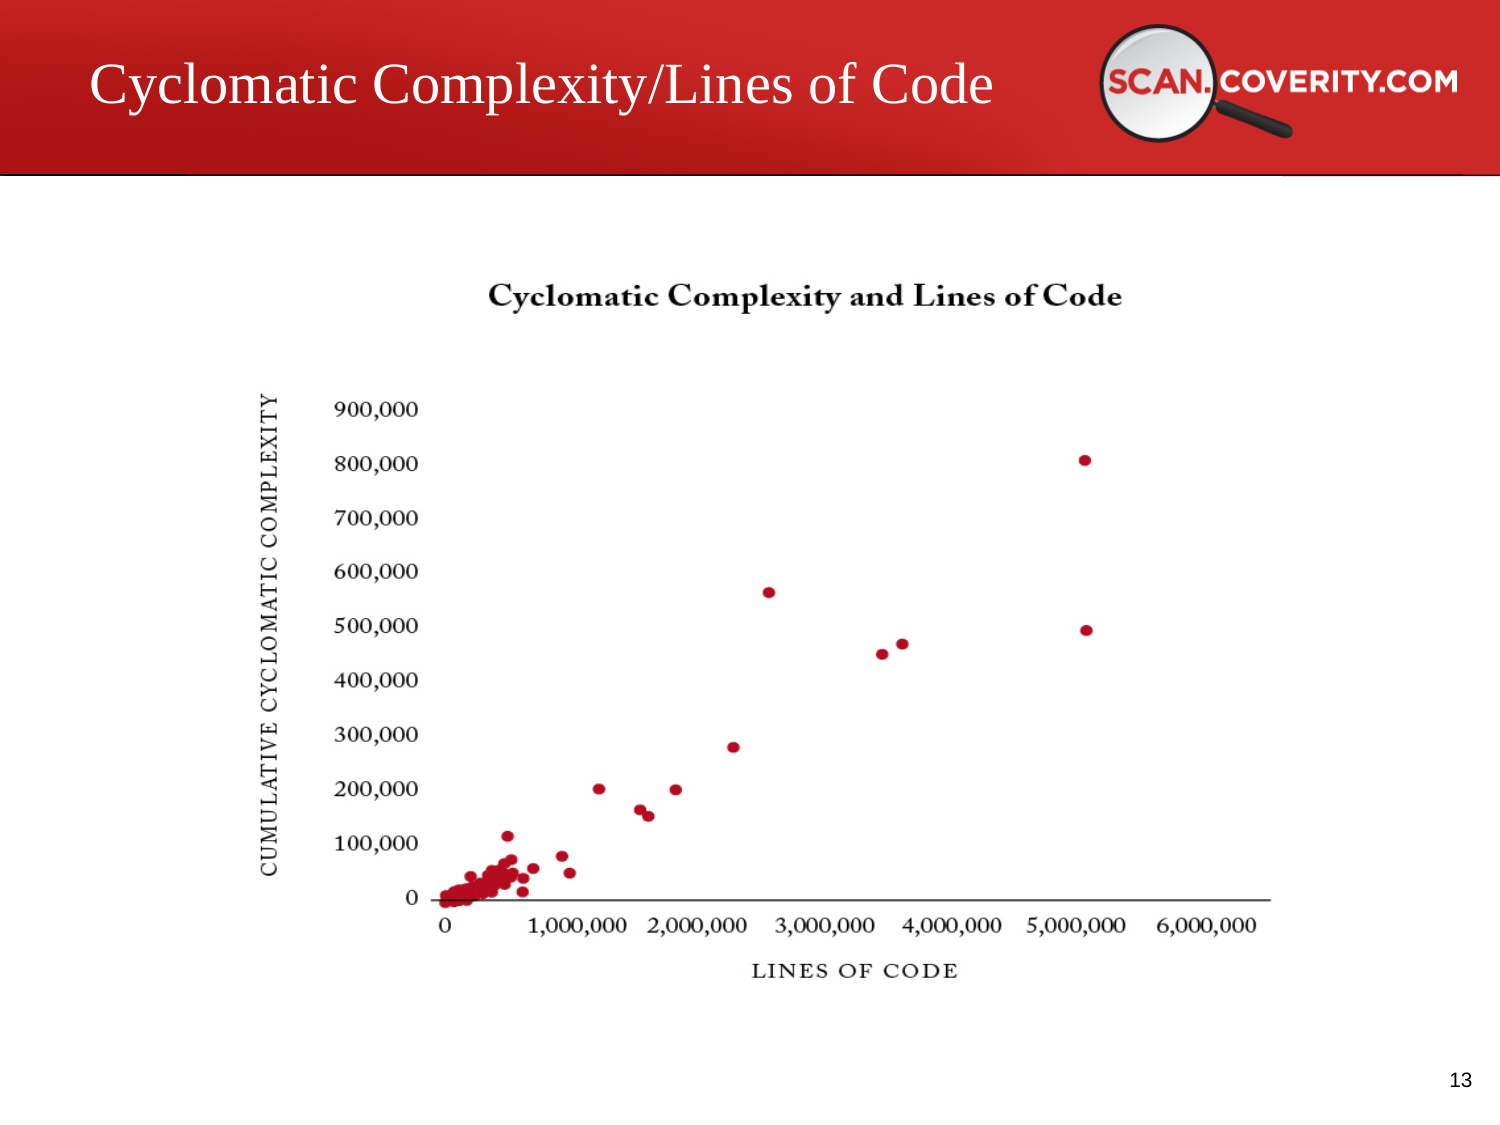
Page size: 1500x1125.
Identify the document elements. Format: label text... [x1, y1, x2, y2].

picture [0, 0, 1500, 174]
title Cyclomatic Complexity/Lines of Code [74, 24, 1100, 143]
picture [162, 204, 1338, 1038]
text_box 1 [1137, 1062, 1488, 1103]
